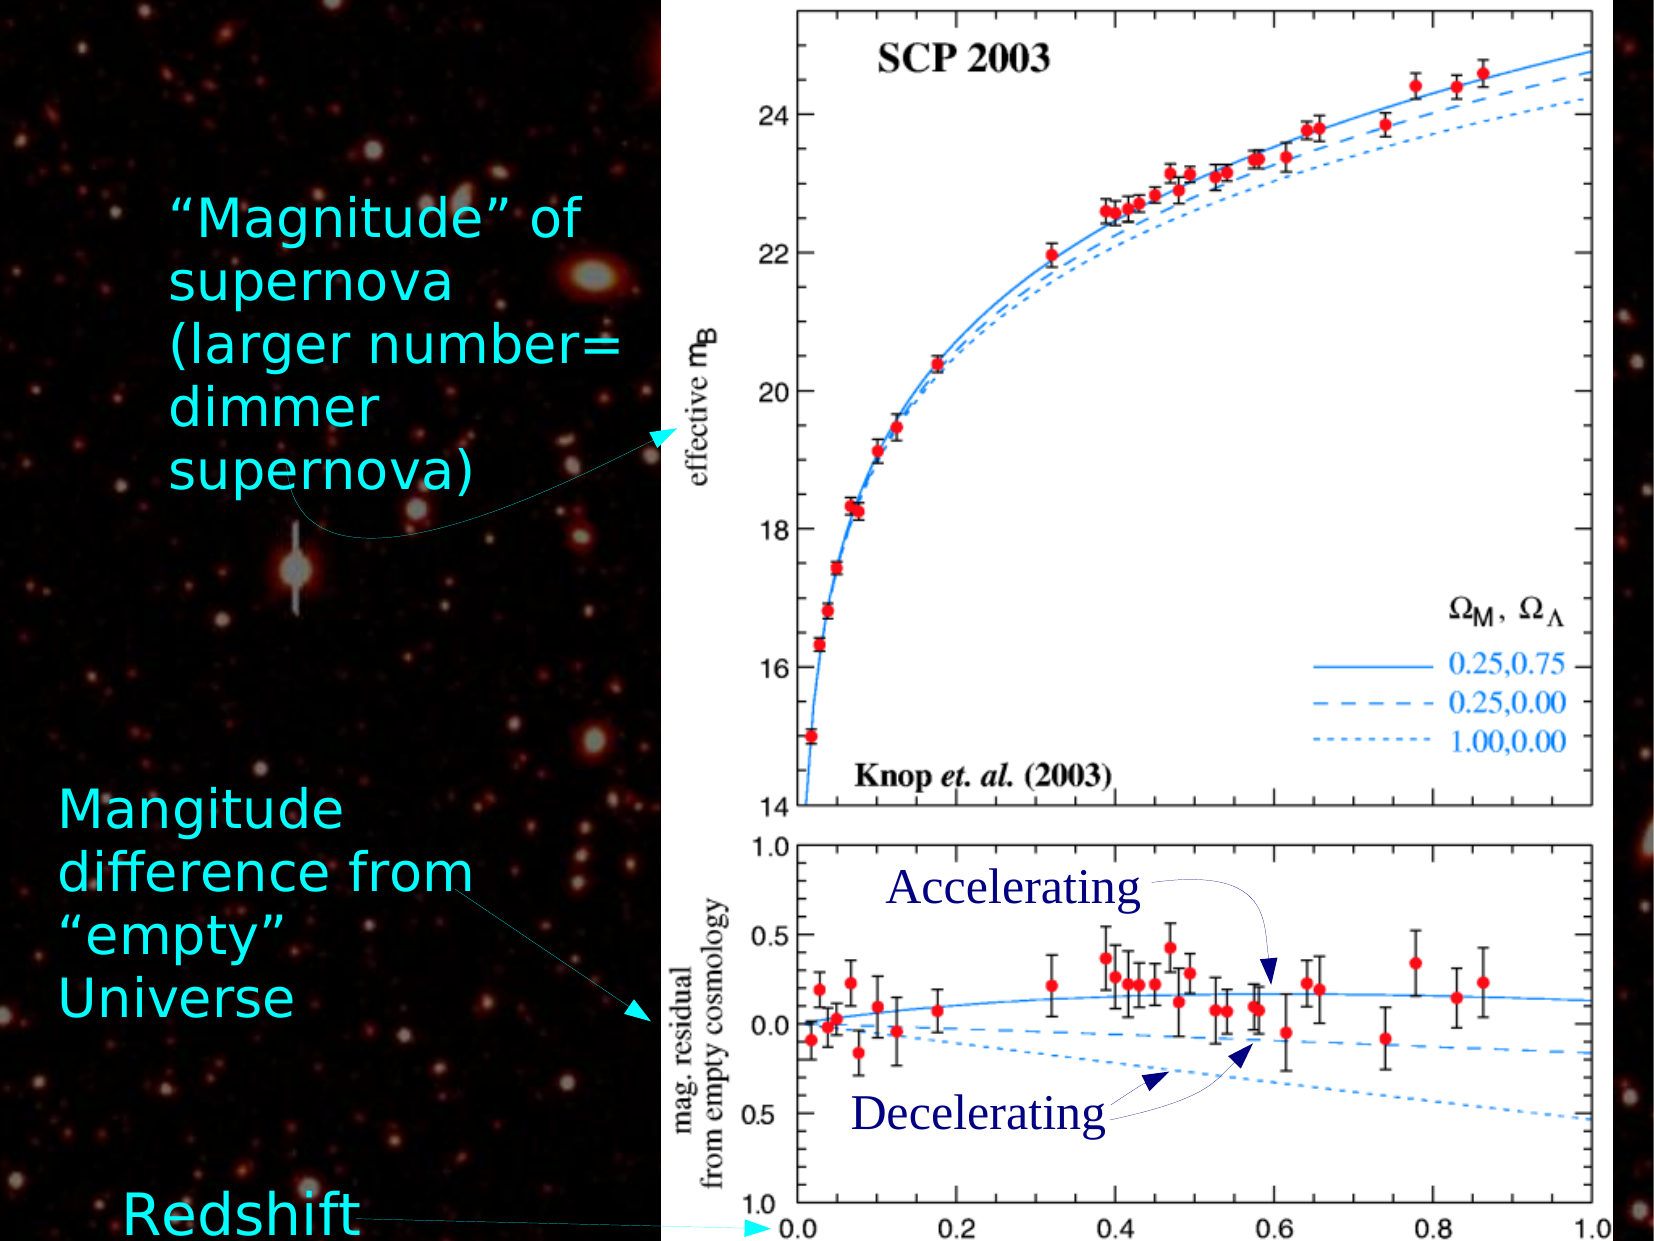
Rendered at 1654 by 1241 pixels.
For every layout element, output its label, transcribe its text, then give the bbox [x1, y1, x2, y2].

text_box Decelerating [850, 1085, 1145, 1144]
text_box Mangitude difference from “empty” Universe [57, 778, 530, 968]
text_box Redshift [121, 1181, 338, 1241]
text_box “Magnitude” of supernova (larger number= dimmer supernova) [168, 187, 638, 440]
picture [0, 0, 1654, 1241]
text_box Accelerating [885, 859, 1175, 918]
